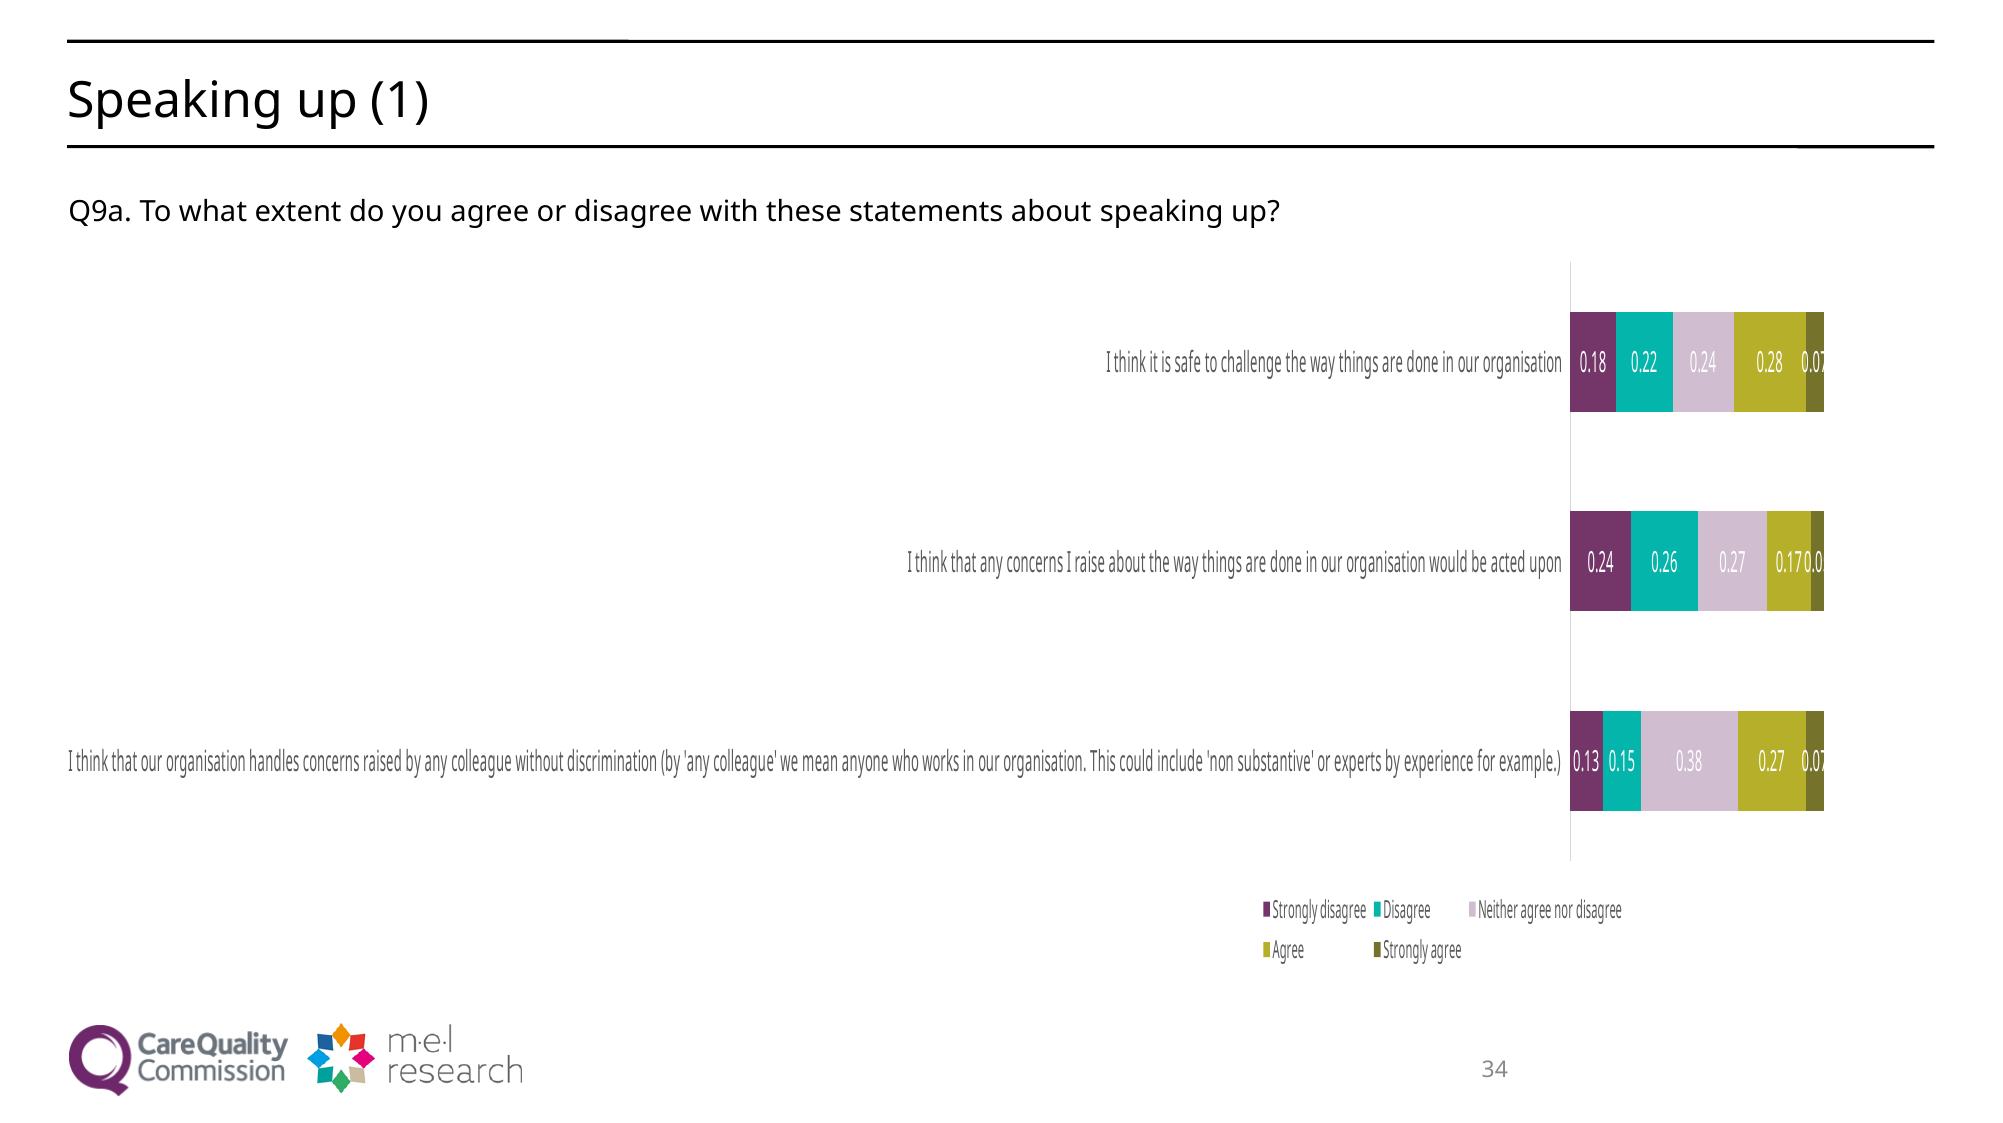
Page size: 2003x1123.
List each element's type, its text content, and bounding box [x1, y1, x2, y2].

picture [67, 1023, 291, 1099]
text_box Q9a. To what extent do you agree or disagree with these statements about speaking up? [68, 184, 1586, 227]
title Speaking up (1) [67, 48, 1935, 136]
picture [307, 1023, 522, 1093]
slide_number 34 [1466, 1039, 1934, 1100]
chart [68, 247, 1840, 973]
